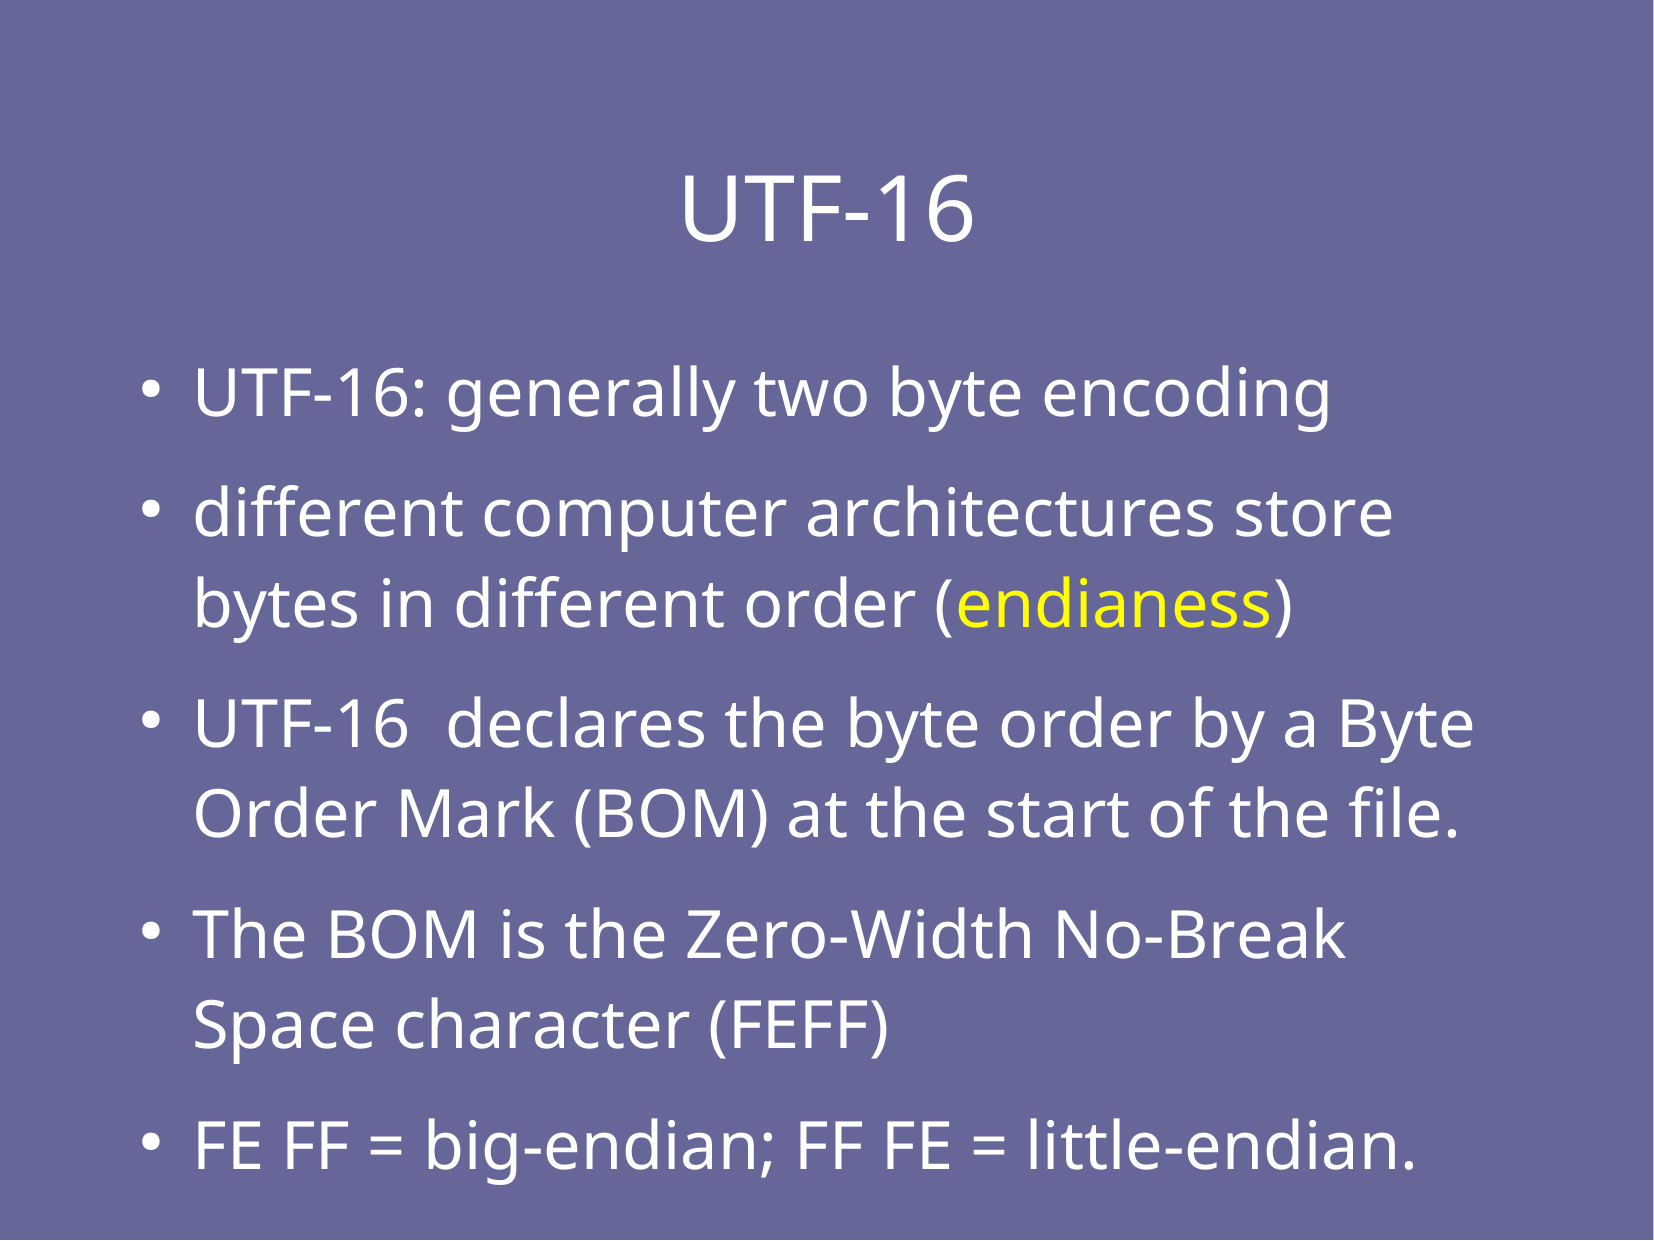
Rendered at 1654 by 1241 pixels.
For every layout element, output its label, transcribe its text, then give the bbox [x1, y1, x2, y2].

title UTF-16 [121, 102, 1534, 310]
list UTF-16: generally two byte encoding different computer architectures store bytes in different order (endianess) UTF-16 declares the byte order by a Byte Order Mark (BOM) at the start of the file. The BOM is the Zero-Width No-Break Space character (FEFF) FE FF = big-endian; FF FE = little-endian. [121, 344, 1534, 1177]
